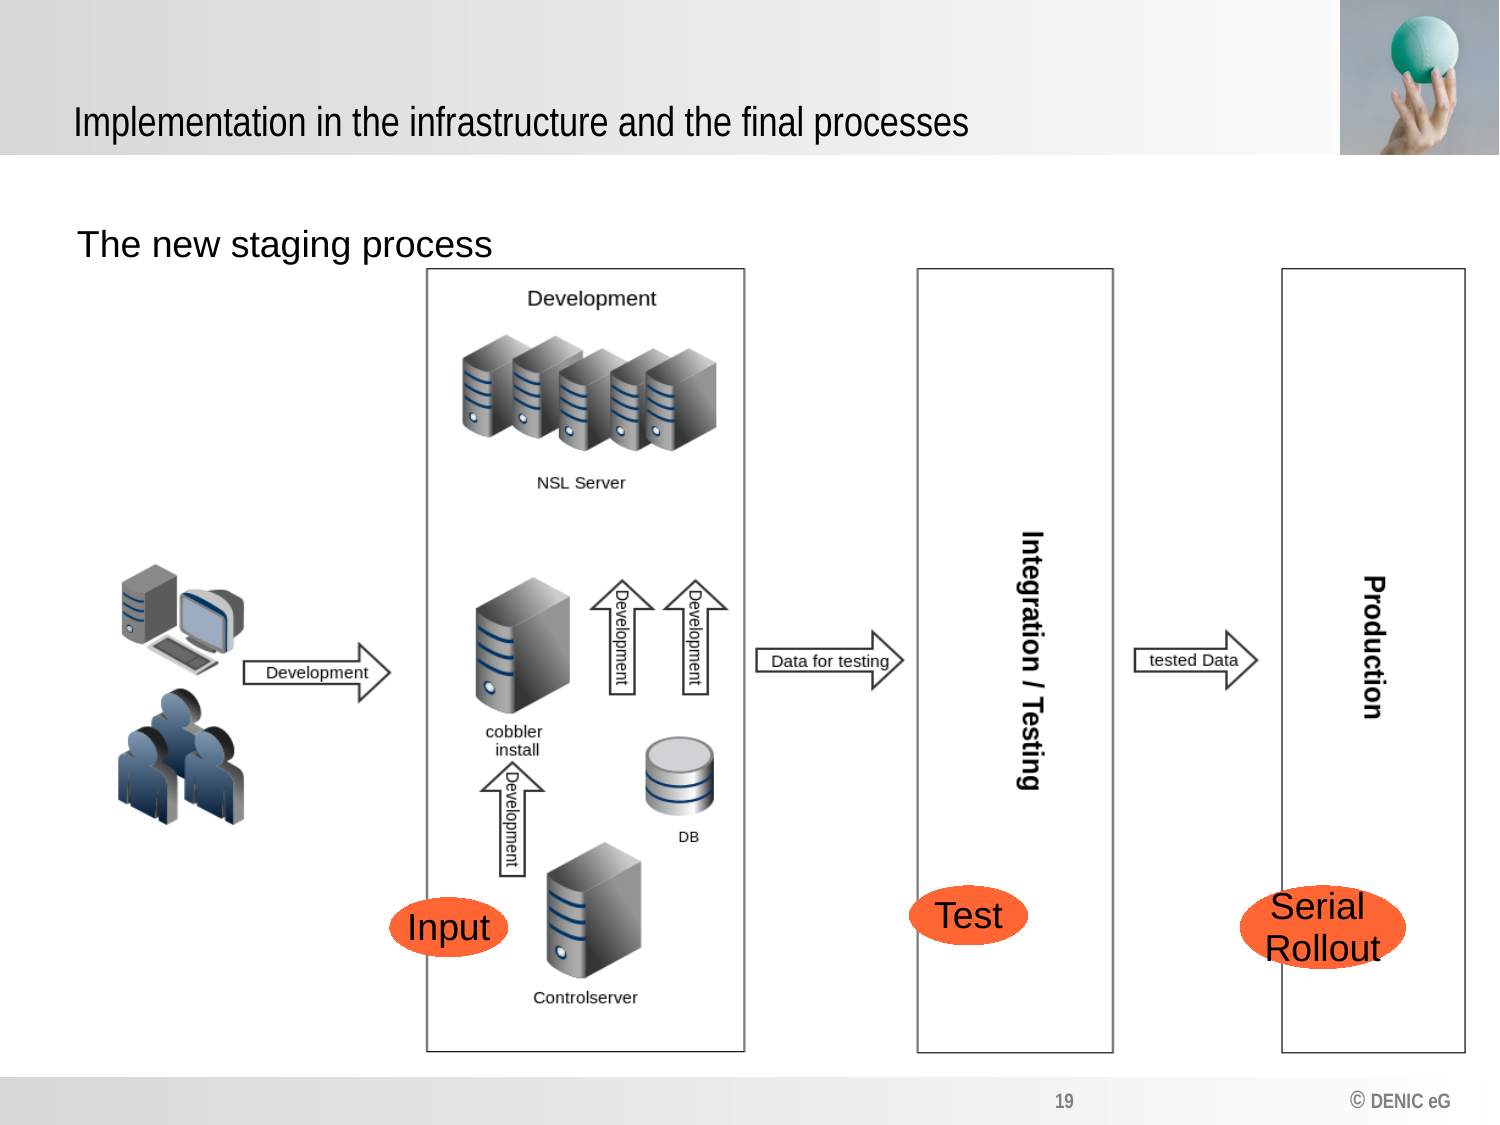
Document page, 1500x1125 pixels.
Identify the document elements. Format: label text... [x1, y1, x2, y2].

text_box Implementation in the infrastructure and the final processes [73, 75, 1350, 146]
text_box Test [909, 885, 1028, 945]
text_box Serial Rollout [1240, 885, 1406, 969]
picture [1340, 0, 1499, 155]
picture [0, 200, 1489, 1075]
text_box <Nummer> © DENIC eG [79, 1083, 1452, 1122]
text_box Input [389, 897, 508, 957]
text_box The new staging process [0, 212, 1465, 276]
